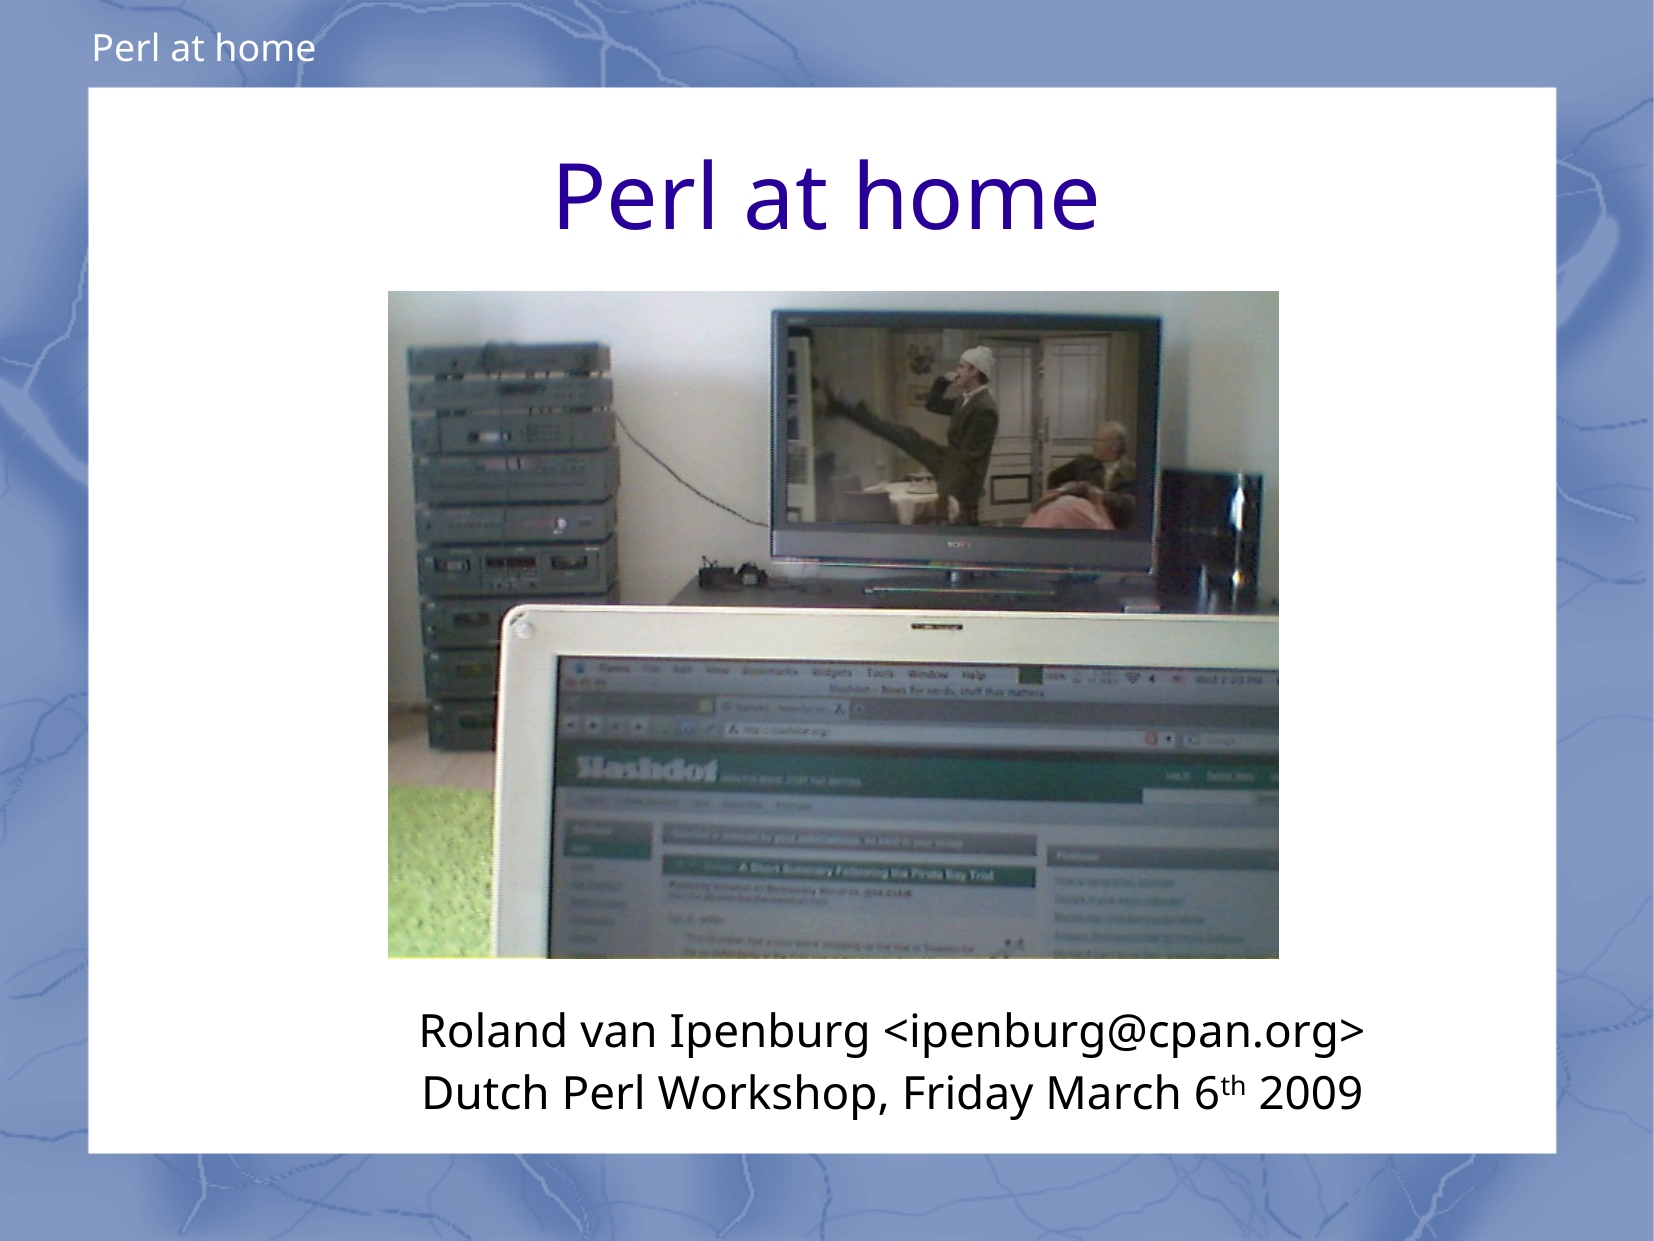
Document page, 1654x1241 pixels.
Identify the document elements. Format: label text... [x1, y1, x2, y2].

picture [0, 0, 1654, 1241]
title Perl at home [118, 98, 1536, 291]
text_box Roland van Ipenburg <ipenburg@cpan.org> Dutch Perl Workshop, Friday March 6th 2009 [403, 990, 1257, 1113]
